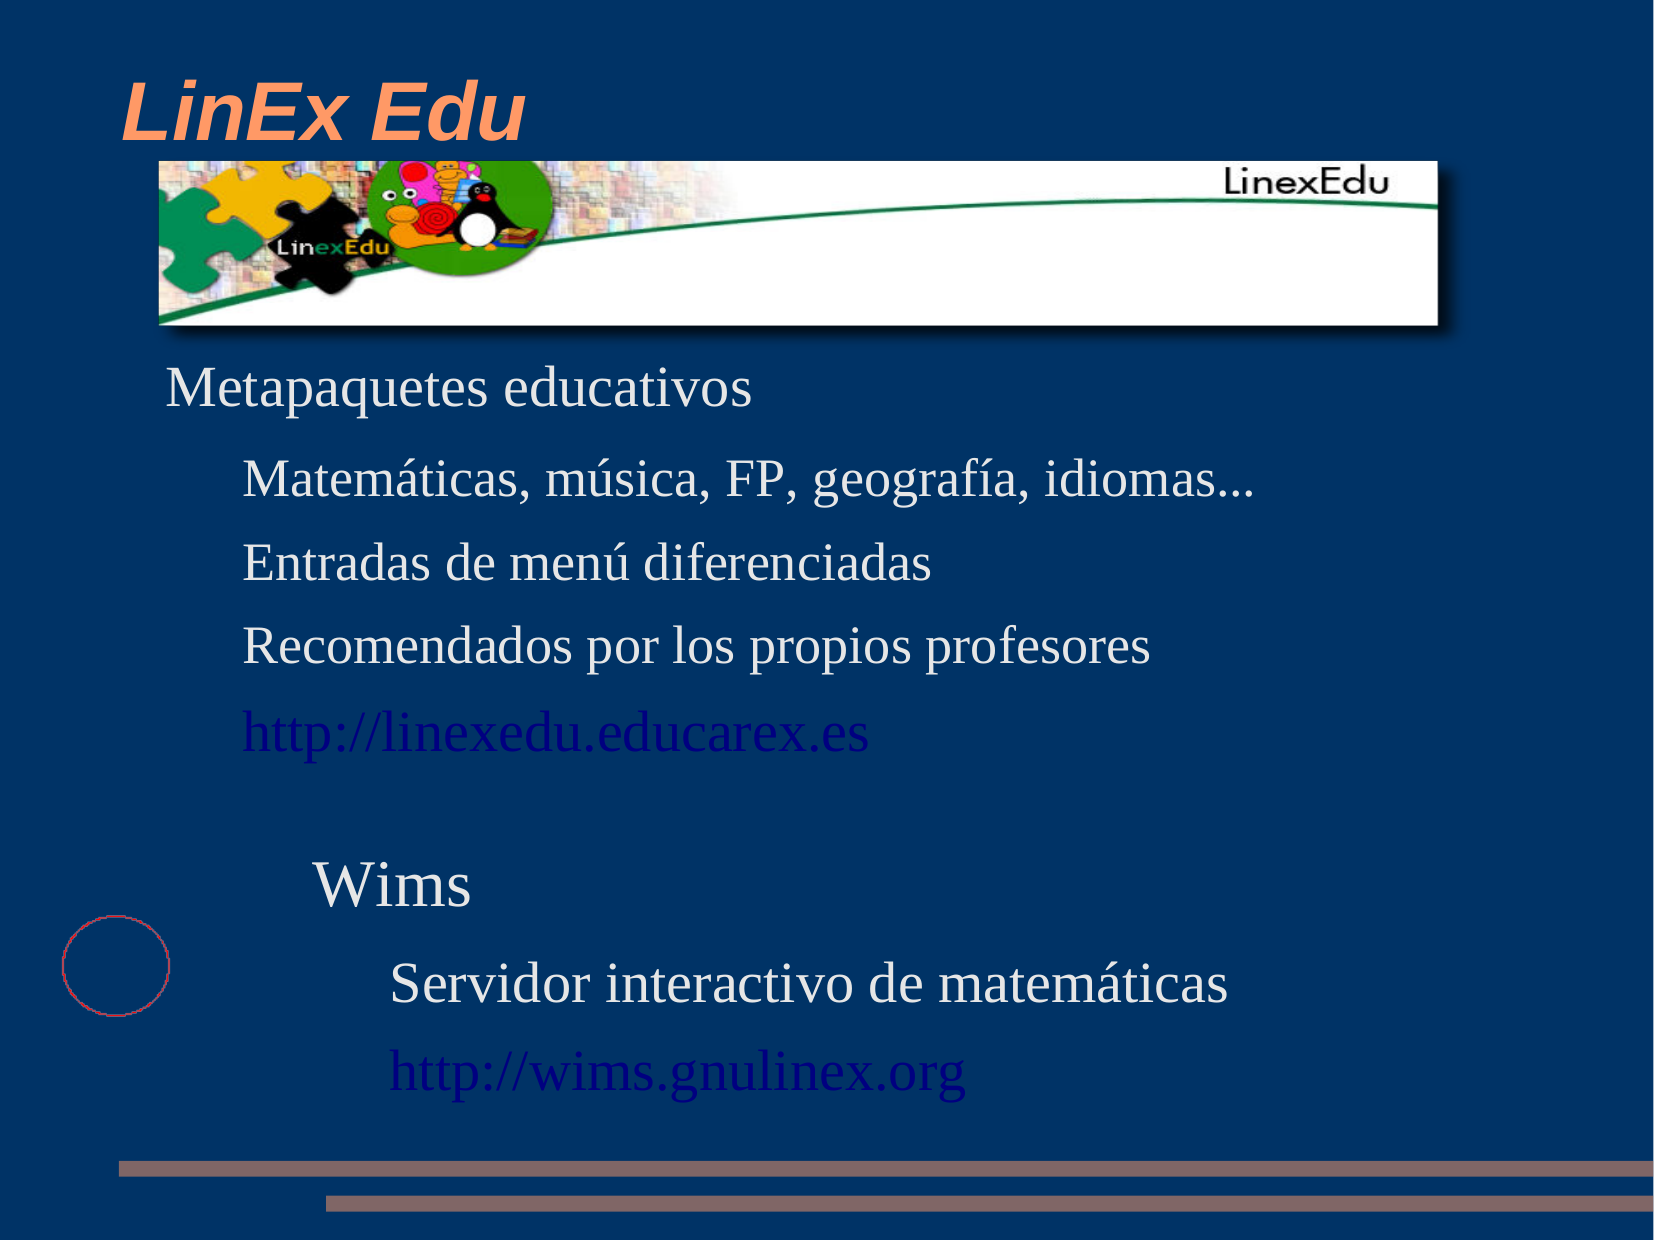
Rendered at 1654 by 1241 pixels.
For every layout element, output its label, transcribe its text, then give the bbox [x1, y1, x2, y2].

picture [53, 897, 178, 1034]
title LinEx Edu [121, 46, 1534, 178]
picture [147, 152, 1477, 354]
list Wims Servidor interactivo de matemáticas http://wims.gnulinex.org [295, 846, 1595, 1114]
list Metapaquetes educativos Matemáticas, música, FP, geografía, idiomas... Entradas de menú diferenciadas Recomendados por los propios profesores http://linexedu.educarex.es [147, 354, 1506, 971]
